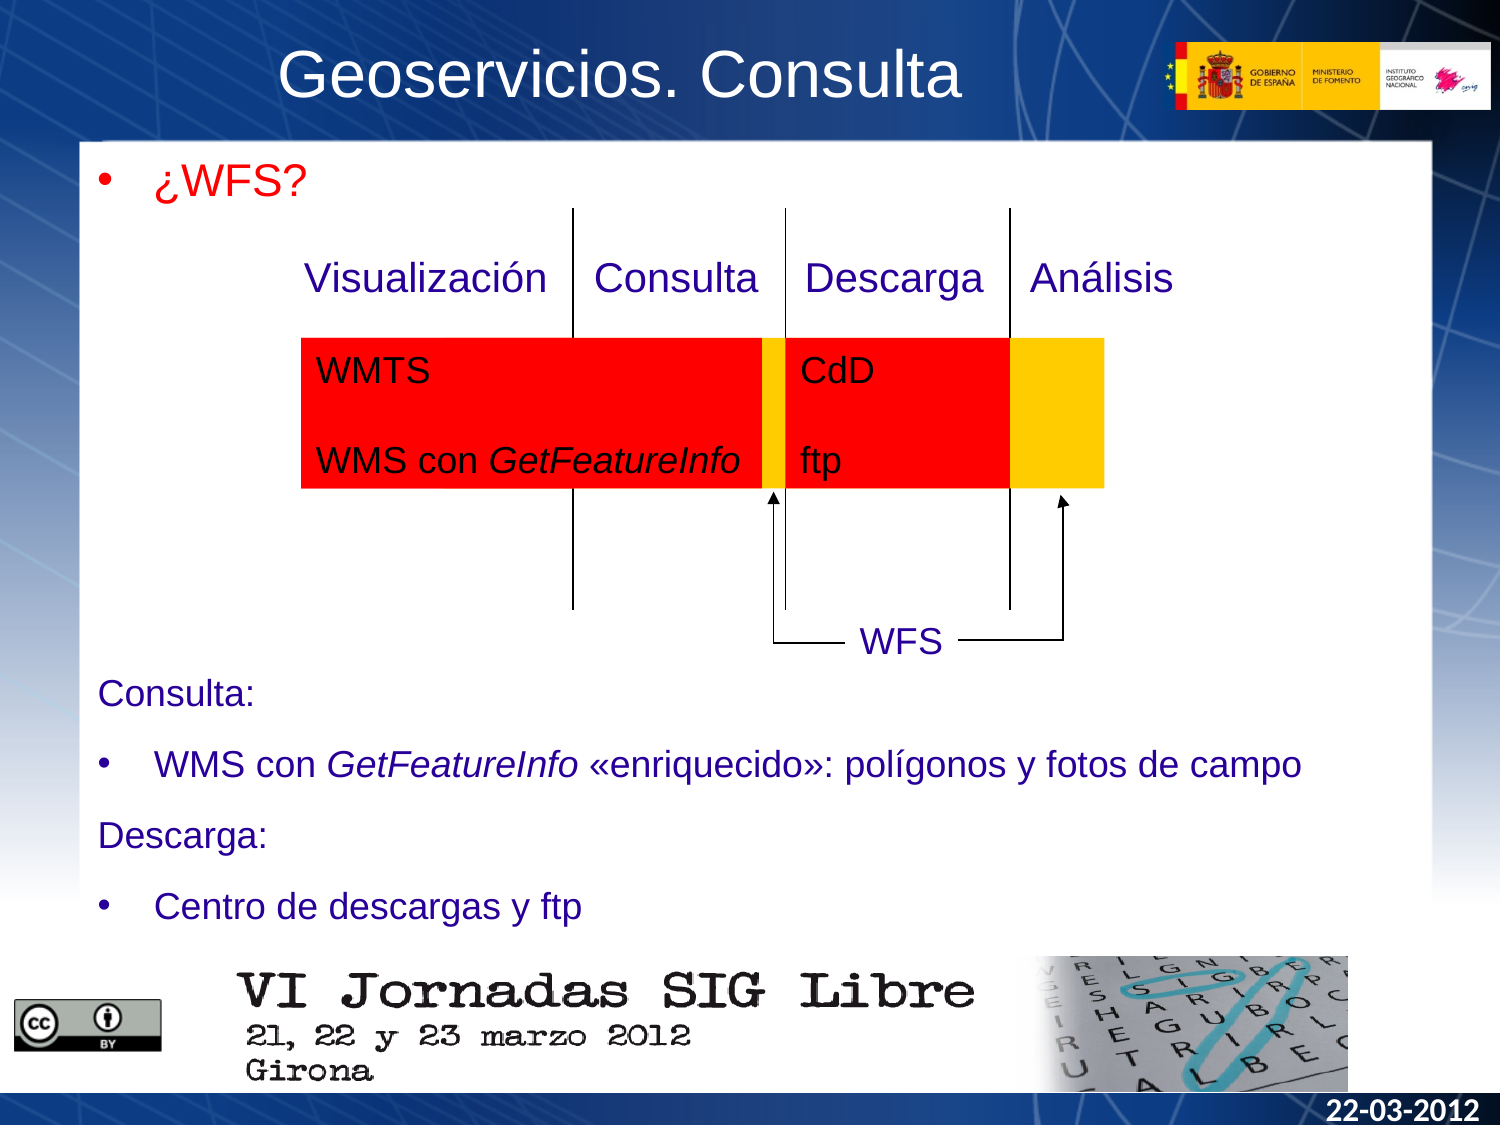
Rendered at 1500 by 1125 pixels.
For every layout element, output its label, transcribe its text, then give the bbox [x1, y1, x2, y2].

text_box WFS [844, 609, 958, 671]
text_box Visualización Consulta Descarga Análisis [786, 243, 1009, 337]
text_box ¿WFS? [82, 143, 355, 238]
text_box WFS [1010, 337, 1105, 489]
text_box WMTS WMS con GetFeatureInfo [301, 337, 762, 489]
text_box CdD ftp [785, 337, 1010, 489]
title Geoservicios. Consulta [82, 0, 1158, 142]
text_box WFS [762, 337, 785, 489]
picture [0, 0, 1500, 1125]
text_box Visualización Consulta Descarga Análisis [1011, 243, 1199, 338]
text_box Visualización Consulta Descarga Análisis [289, 243, 572, 338]
text_box Consulta: WMS con GetFeatureInfo «enriquecido»: polígonos y fotos de campo Descarga: Centro de descargas y ftp [82, 661, 1430, 934]
text_box Visualización Consulta Descarga Análisis [574, 243, 785, 337]
